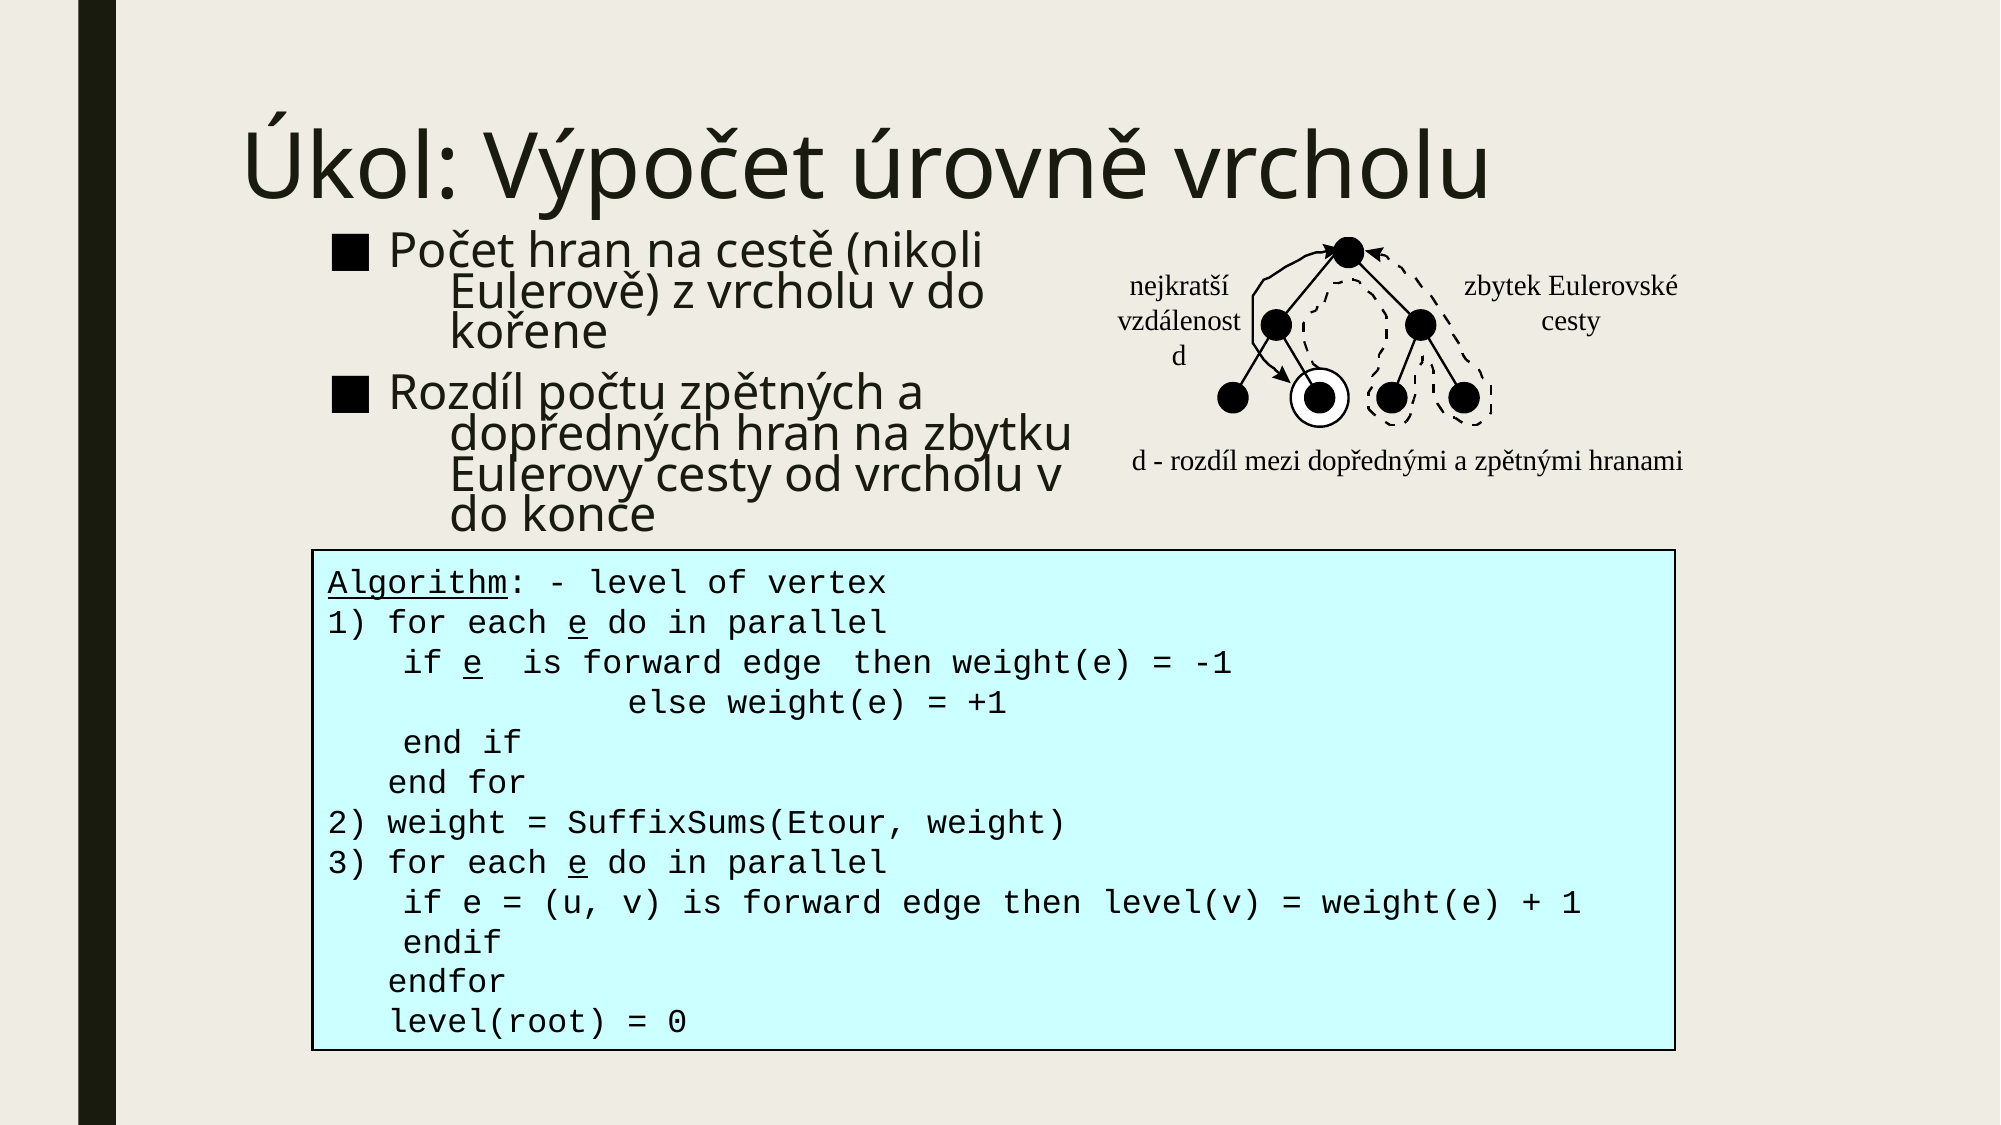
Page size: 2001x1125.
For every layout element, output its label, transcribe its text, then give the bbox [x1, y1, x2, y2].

picture [1100, 237, 1701, 489]
list Počet hran na cestě (nikoli Eulerově) z vrcholu v do kořene Rozdíl počtu zpětných a dopředných hran na zbytku Eulerovy cesty od vrcholu v do konce [312, 227, 1101, 550]
text_box Algorithm: - level of vertex 1) for each e do in parallel if e is forward edge then weight(e) = -1 else weight(e) = +1 end if end for 2) weight = SuffixSums(Etour, weight) 3) for each e do in parallel if e = (u, v) is forward edge then level(v) = weight(e) + 1 endif endfor level(root) = 0 [313, 550, 1675, 1050]
title Úkol: Výpočet úrovně vrcholu [225, 112, 1801, 357]
